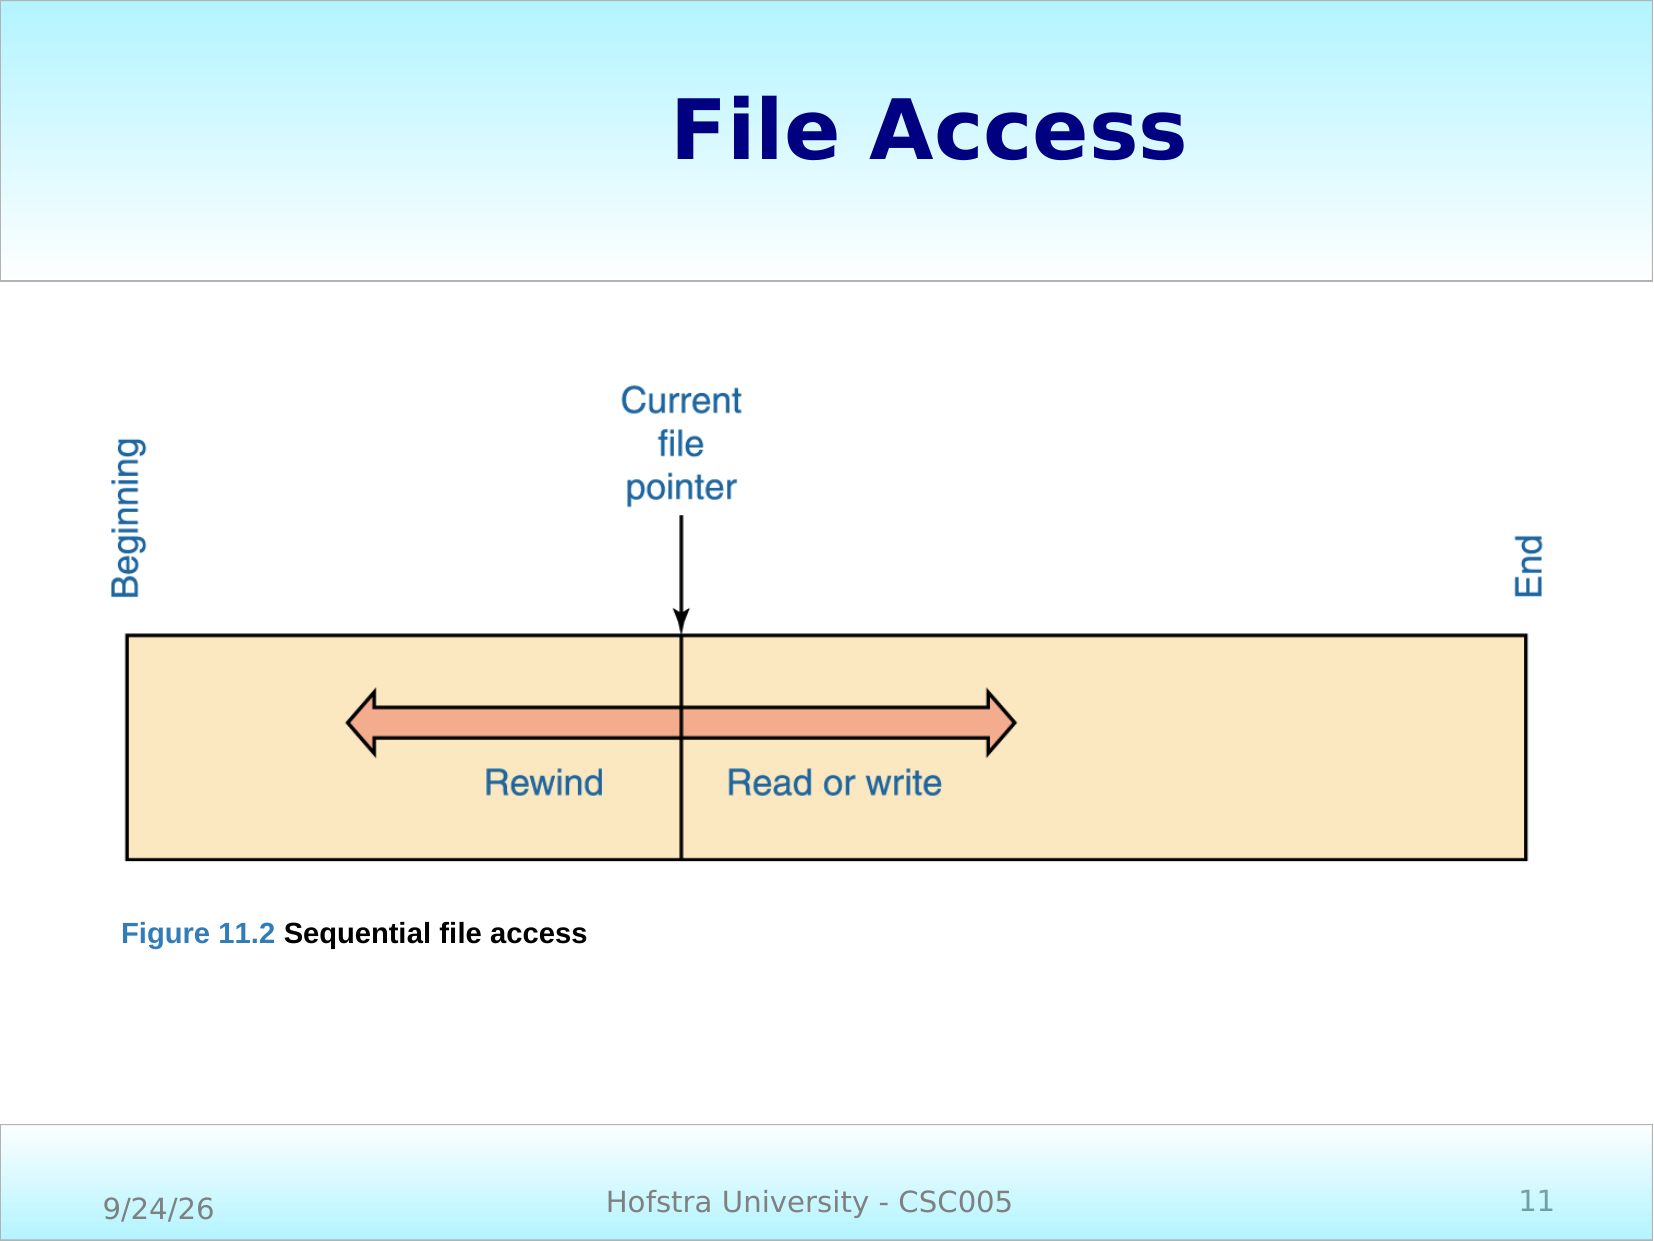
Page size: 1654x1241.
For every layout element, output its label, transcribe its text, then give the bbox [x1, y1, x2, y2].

text_box Figure 11.2 Sequential file access [106, 909, 603, 958]
picture [82, 357, 1571, 883]
title File Access [247, 27, 1612, 235]
